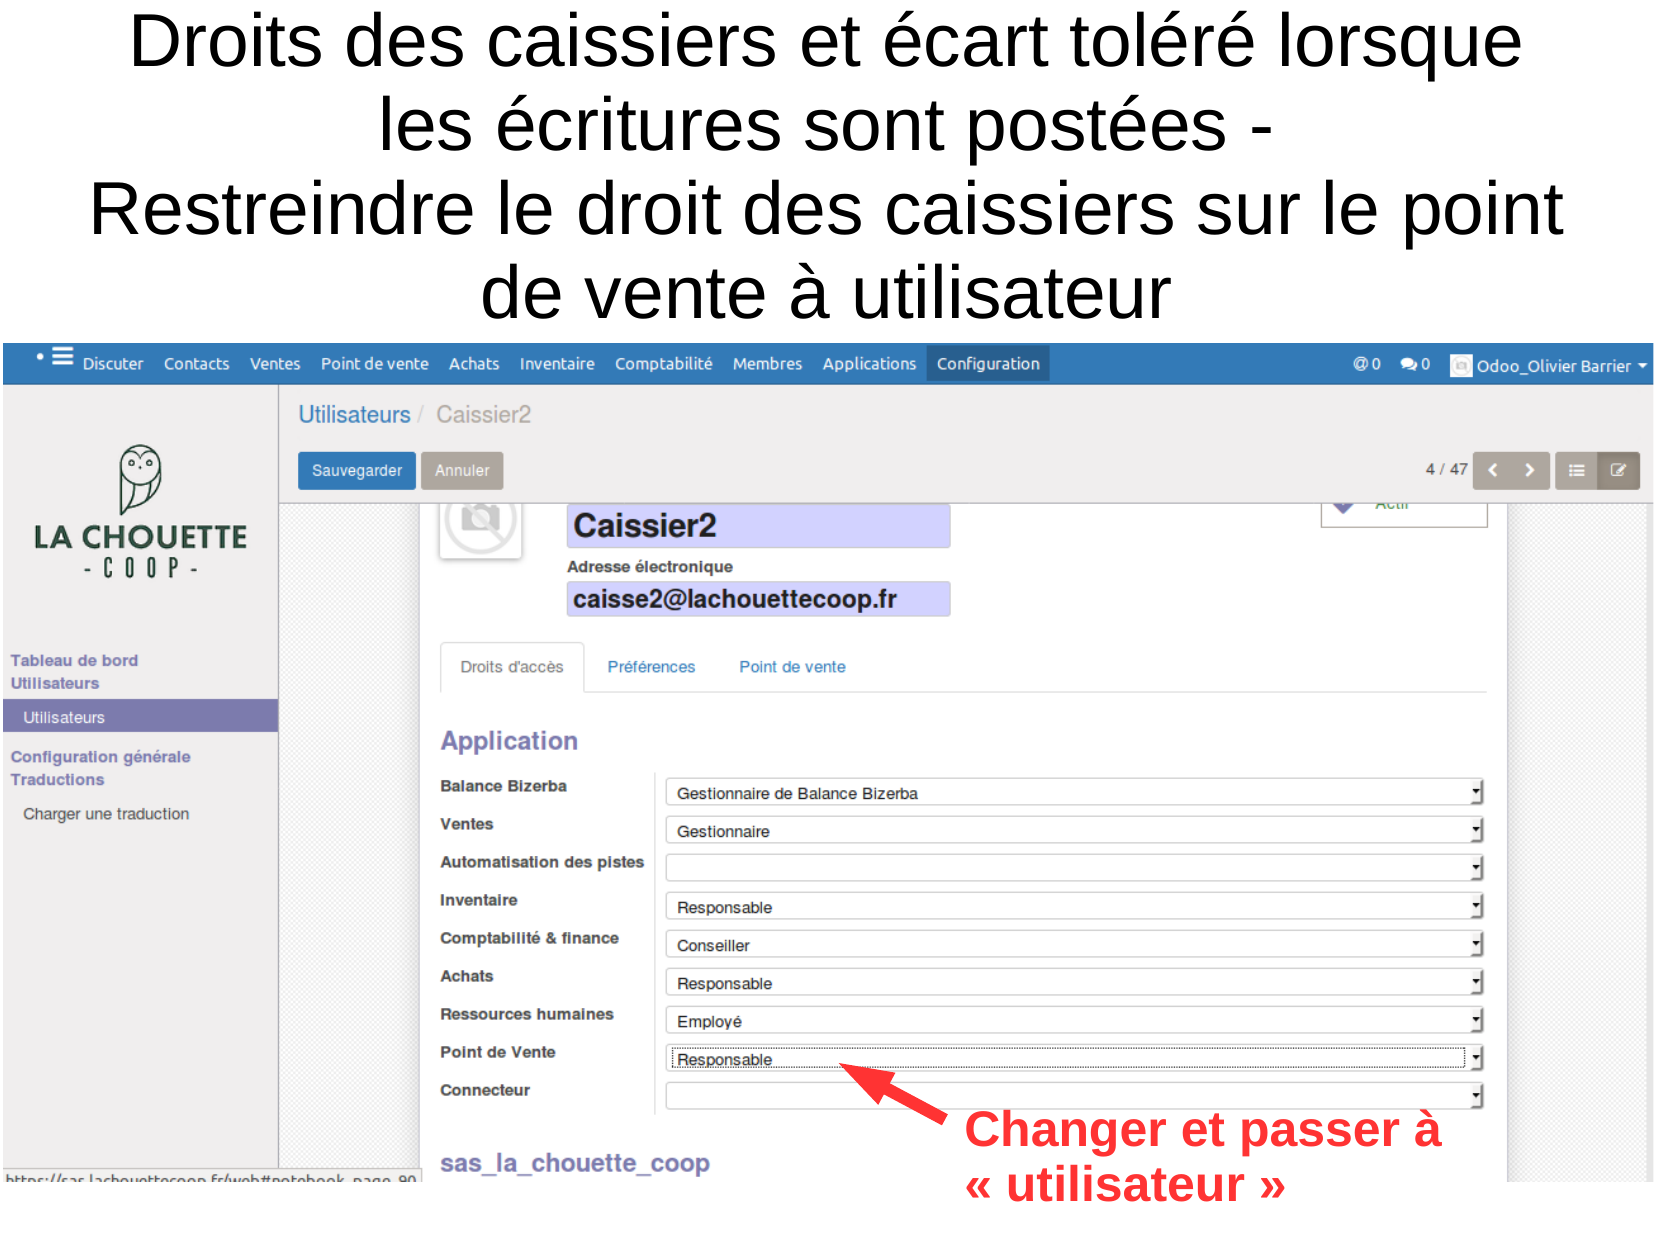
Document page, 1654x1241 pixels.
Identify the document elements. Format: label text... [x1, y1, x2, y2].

title Droits des caissiers et écart toléré lorsque les écritures sont postées - Restreindre le droit des caissiers sur le point de vente à utilisateur [82, 0, 1571, 335]
text_box Changer et passer à « utilisateur » [949, 1093, 1501, 1241]
picture [3, 343, 1654, 1182]
